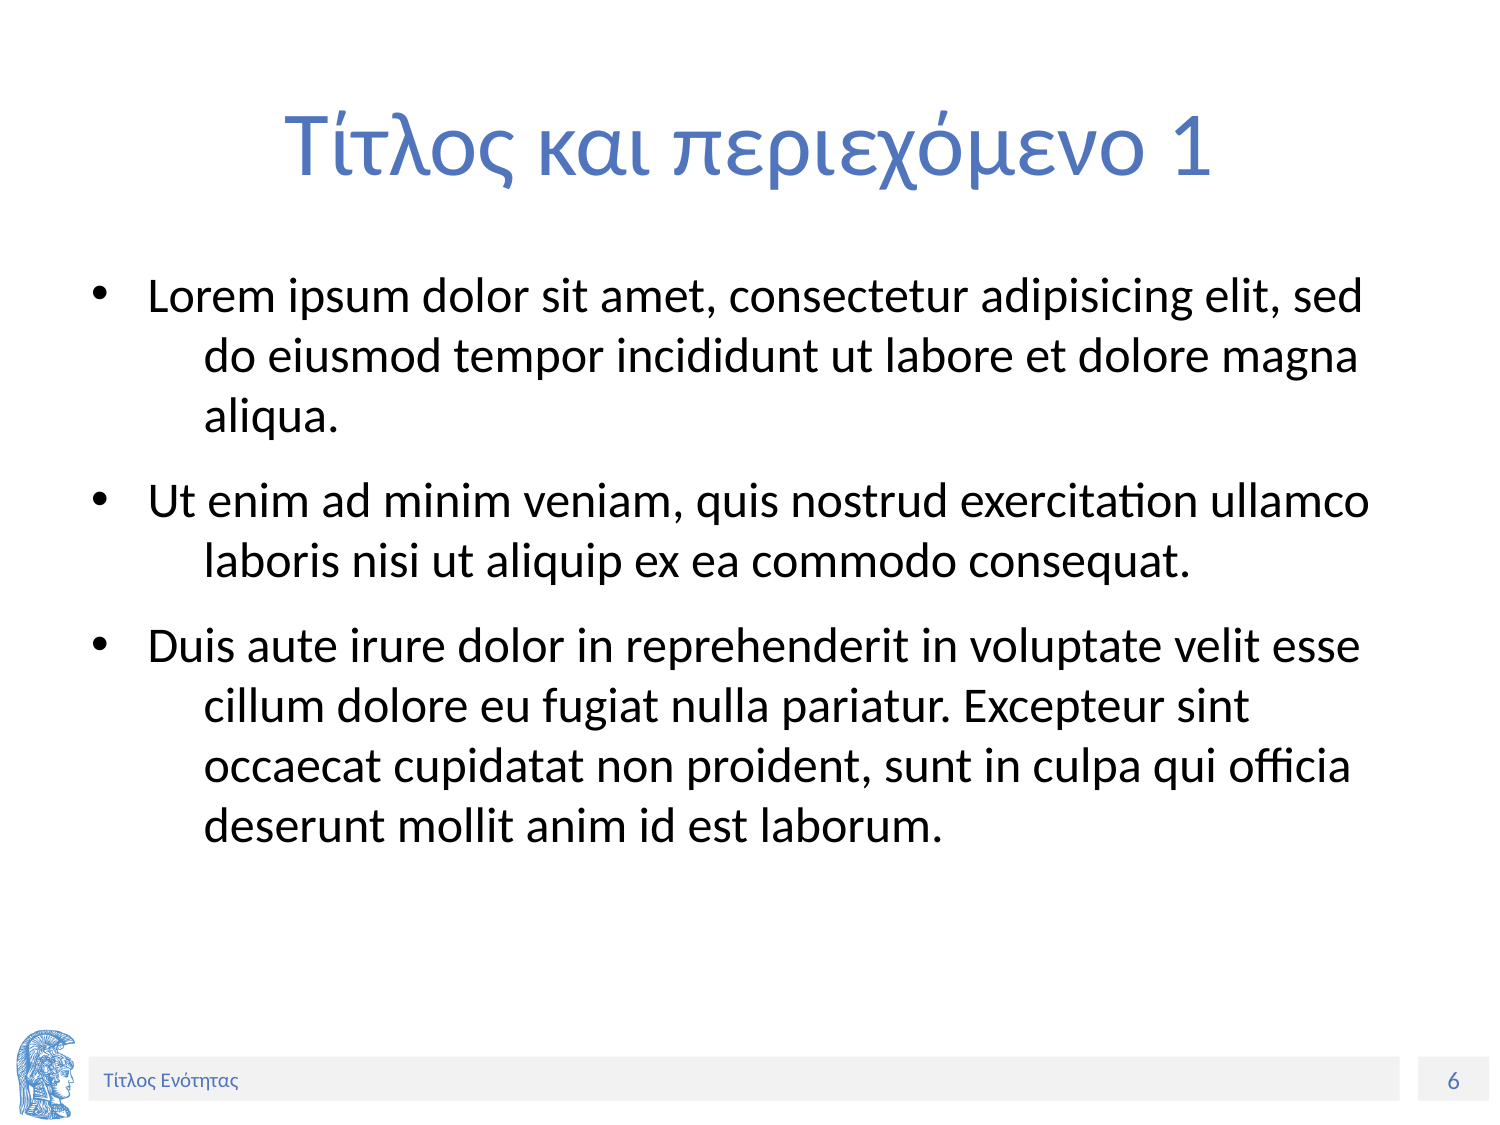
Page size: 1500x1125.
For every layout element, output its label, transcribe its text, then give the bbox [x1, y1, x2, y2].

list Lorem ipsum dolor sit amet, consectetur adipisicing elit, sed do eiusmod tempor incididunt ut labore et dolore magna aliqua. Ut enim ad minim veniam, quis nostrud exercitation ullamco laboris nisi ut aliquip ex ea commodo consequat. Duis aute irure dolor in reprehenderit in voluptate velit esse cillum dolore eu fugiat nulla pariatur. Excepteur sint occaecat cupidatat non proident, sunt in culpa qui officia deserunt mollit anim id est laborum. [76, 255, 1427, 998]
picture [9, 1026, 81, 1120]
title Τίτλος και περιεχόμενο 1 [75, 45, 1426, 233]
